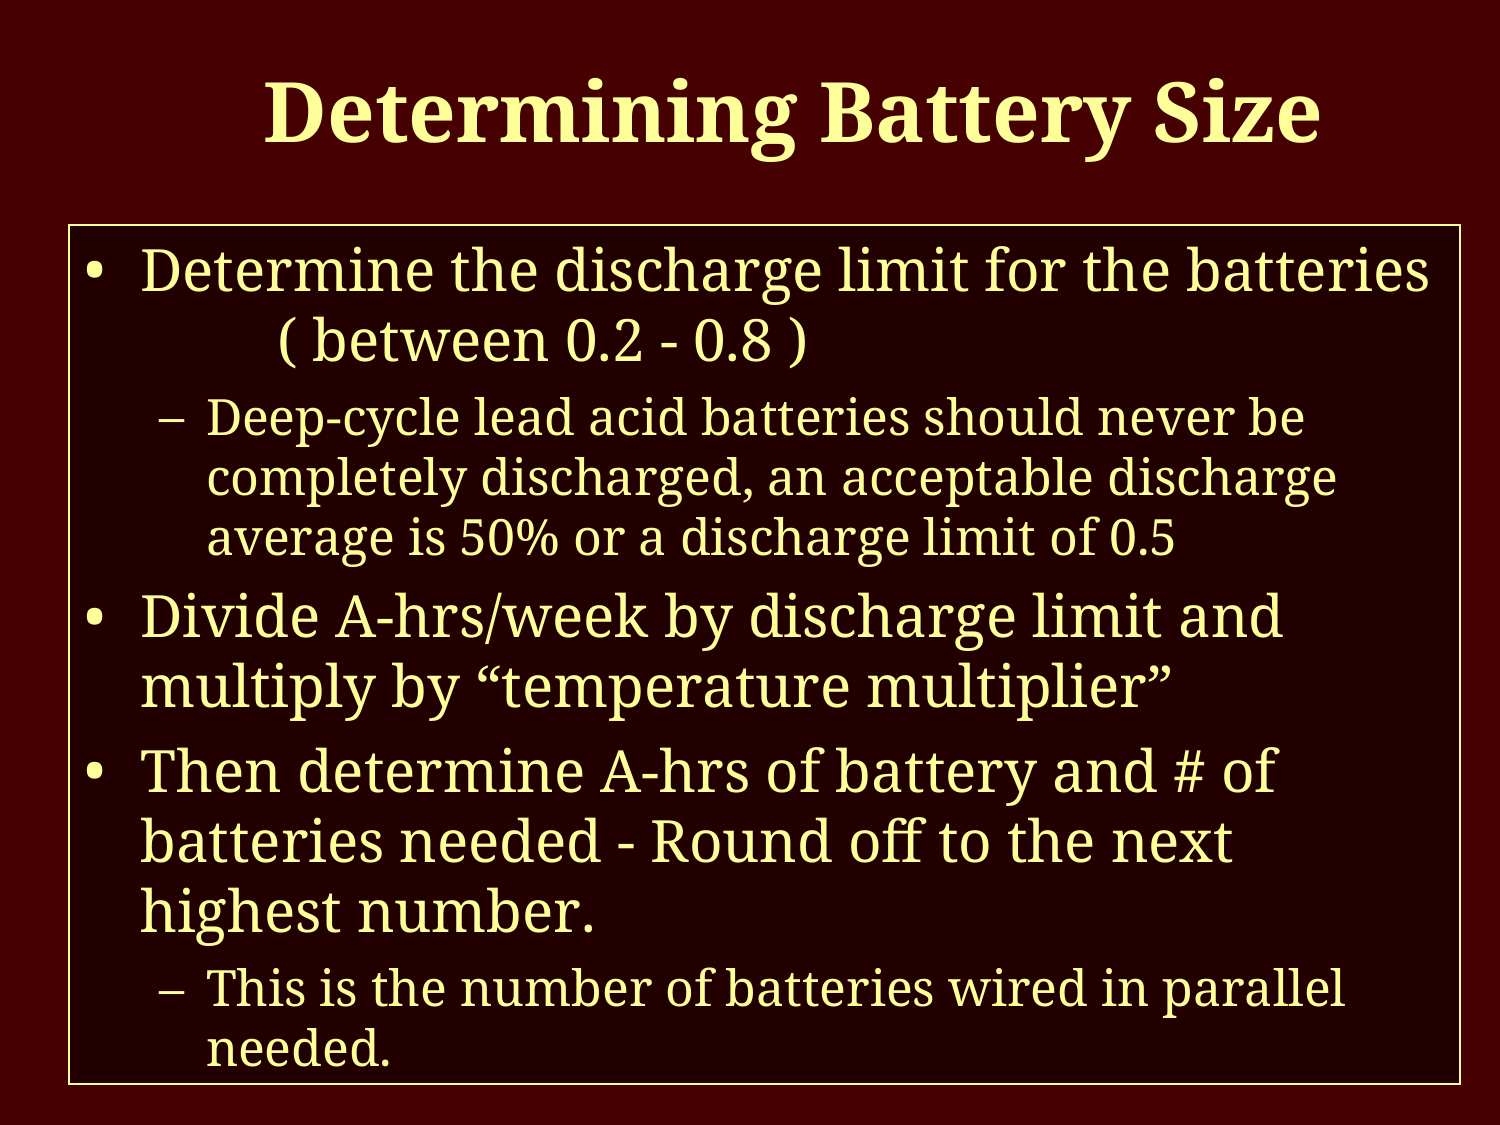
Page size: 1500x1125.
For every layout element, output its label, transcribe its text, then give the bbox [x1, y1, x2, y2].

title Determining Battery Size [225, 1, 1363, 217]
list Determine the discharge limit for the batteries ( between 0.2 - 0.8 ) Deep-cycle lead acid batteries should never be completely discharged, an acceptable discharge average is 50% or a discharge limit of 0.5 Divide A-hrs/week by discharge limit and multiply by “temperature multiplier” Then determine A-hrs of battery and # of batteries needed - Round off to the next highest number. This is the number of batteries wired in parallel needed. [69, 224, 1461, 1085]
